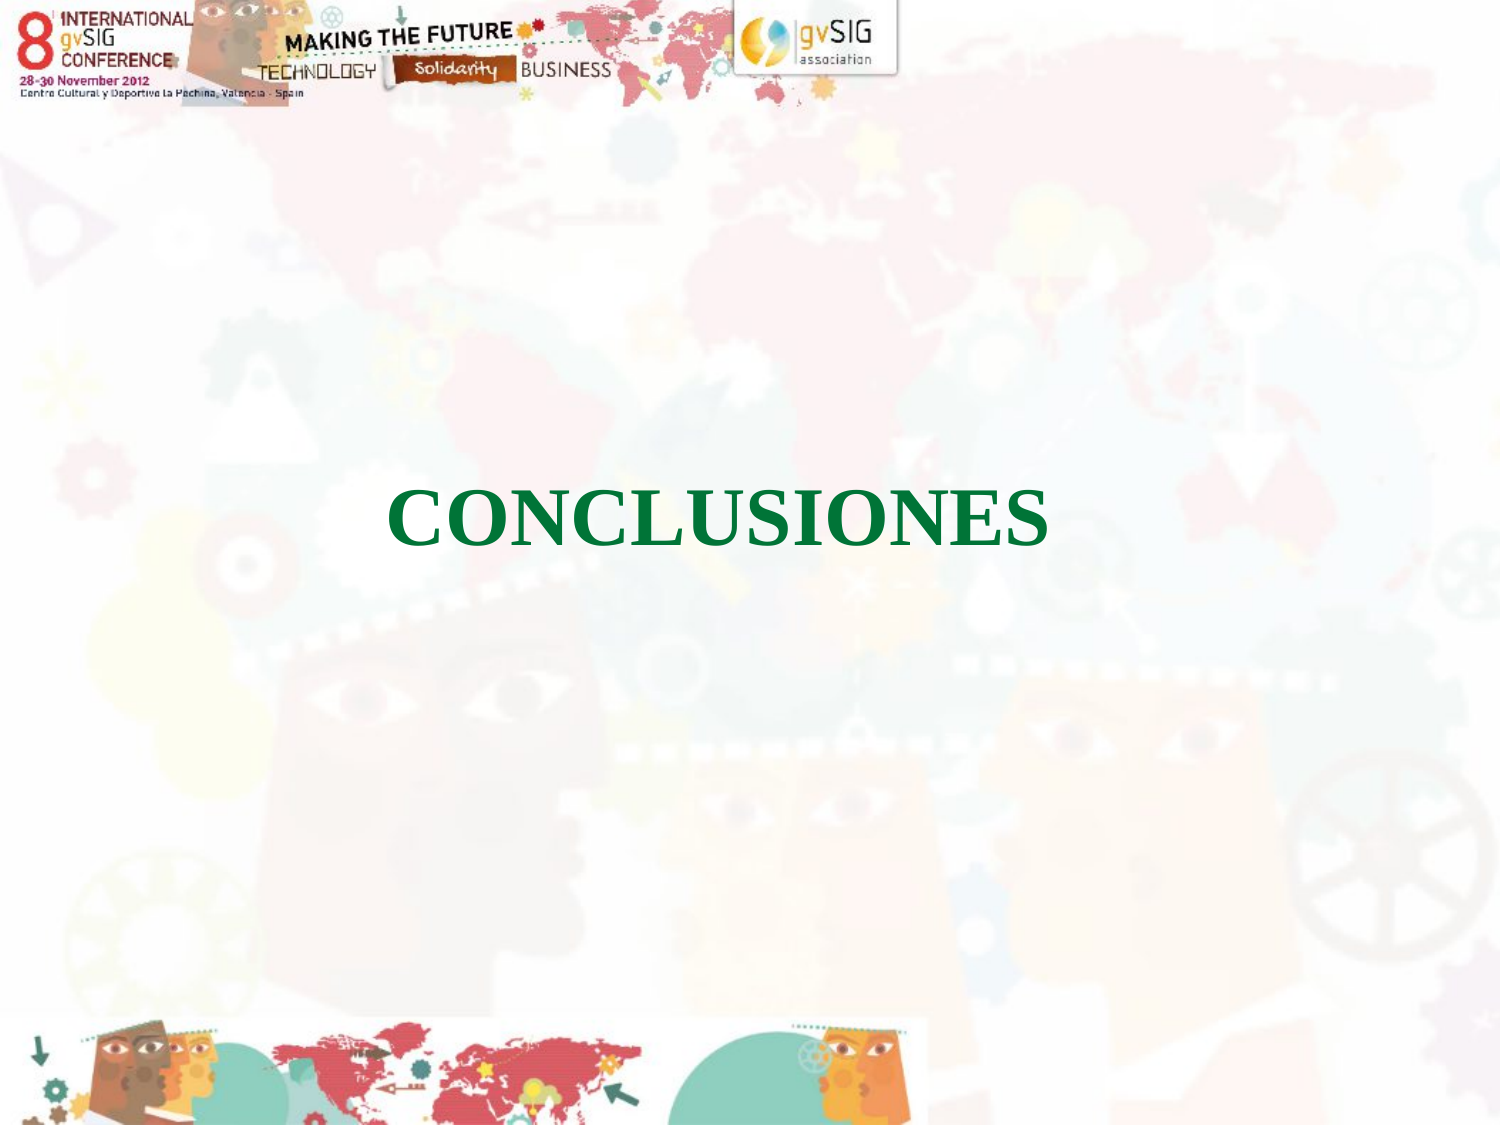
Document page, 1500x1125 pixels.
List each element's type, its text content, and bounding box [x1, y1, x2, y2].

picture [0, 0, 1500, 1125]
text_box CONCLUSIONES [99, 474, 1338, 550]
